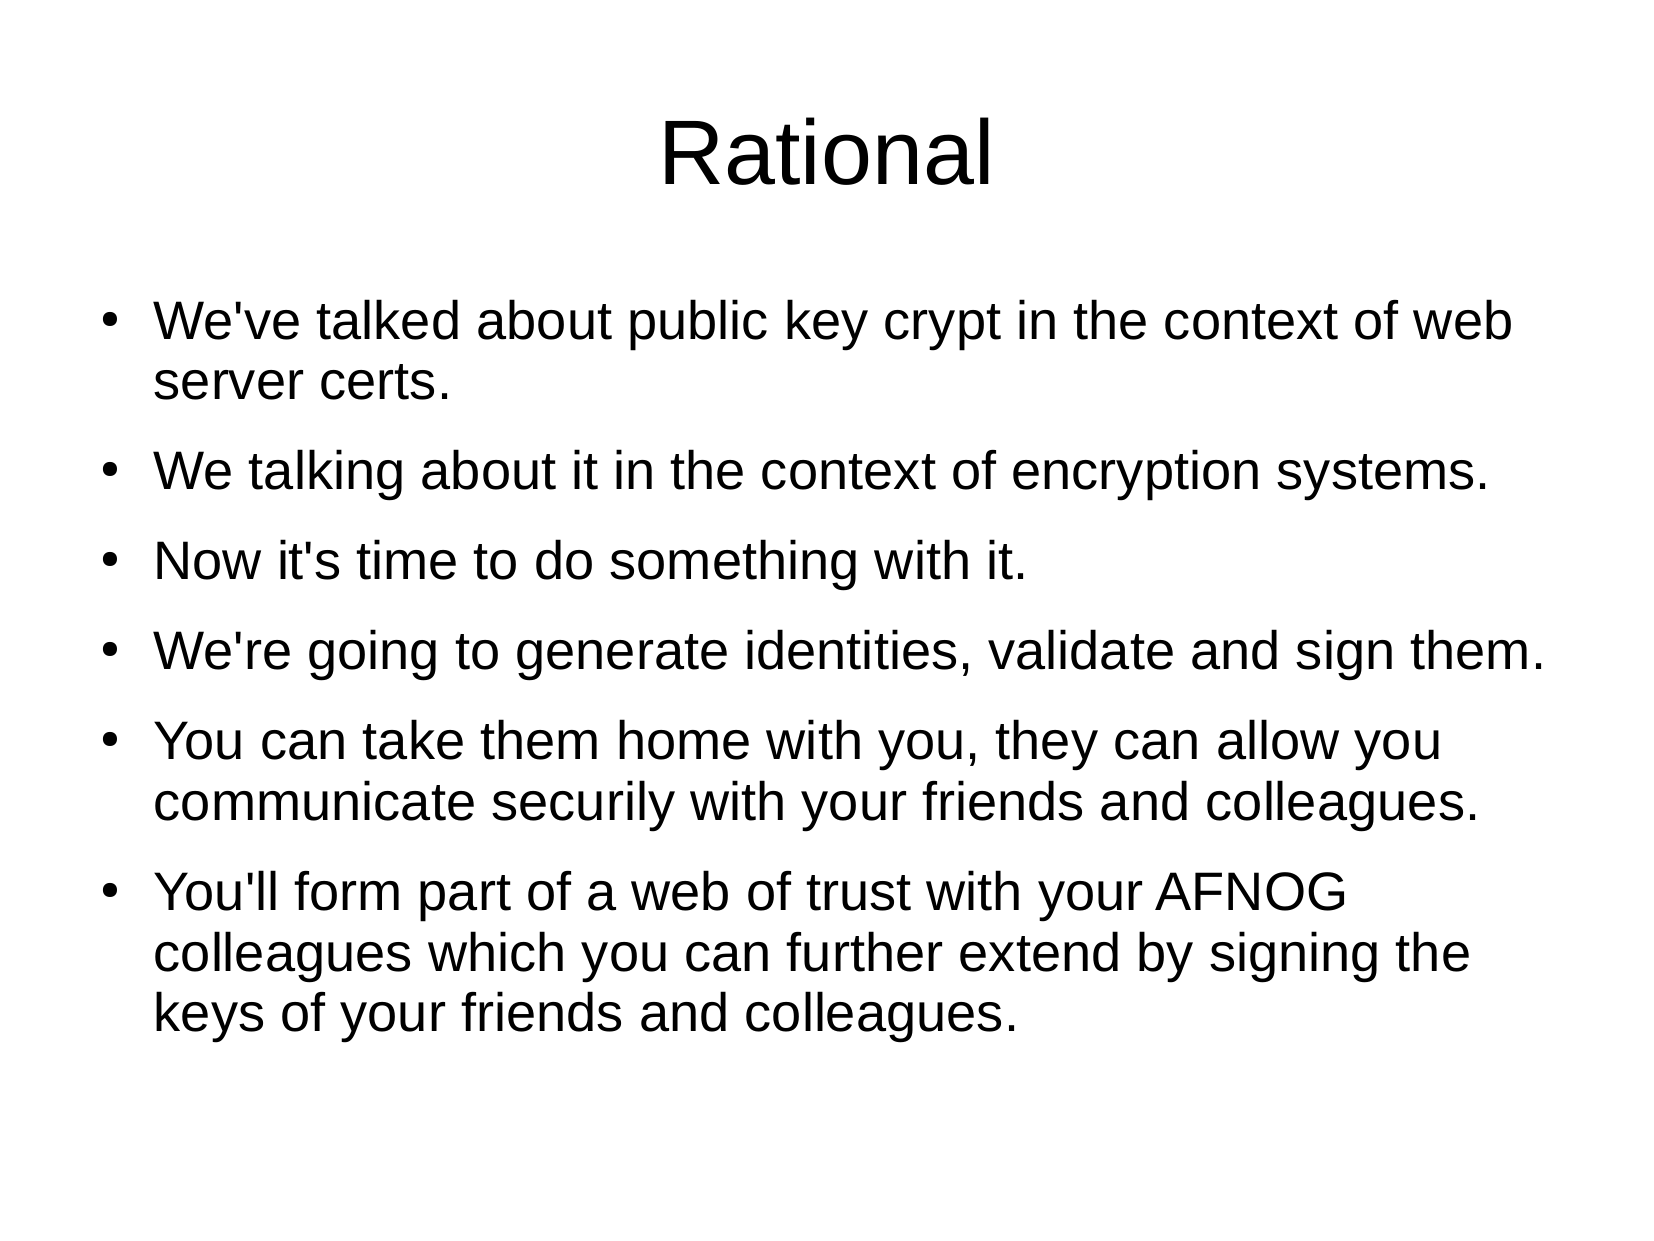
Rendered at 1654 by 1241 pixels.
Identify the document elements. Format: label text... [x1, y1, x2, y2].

title Rational [82, 49, 1571, 257]
list We've talked about public key crypt in the context of web server certs. We talking about it in the context of encryption systems. Now it's time to do something with it. We're going to generate identities, validate and sign them. You can take them home with you, they can allow you communicate securily with your friends and colleagues. You'll form part of a web of trust with your AFNOG colleagues which you can further extend by signing the keys of your friends and colleagues. [82, 290, 1571, 1109]
